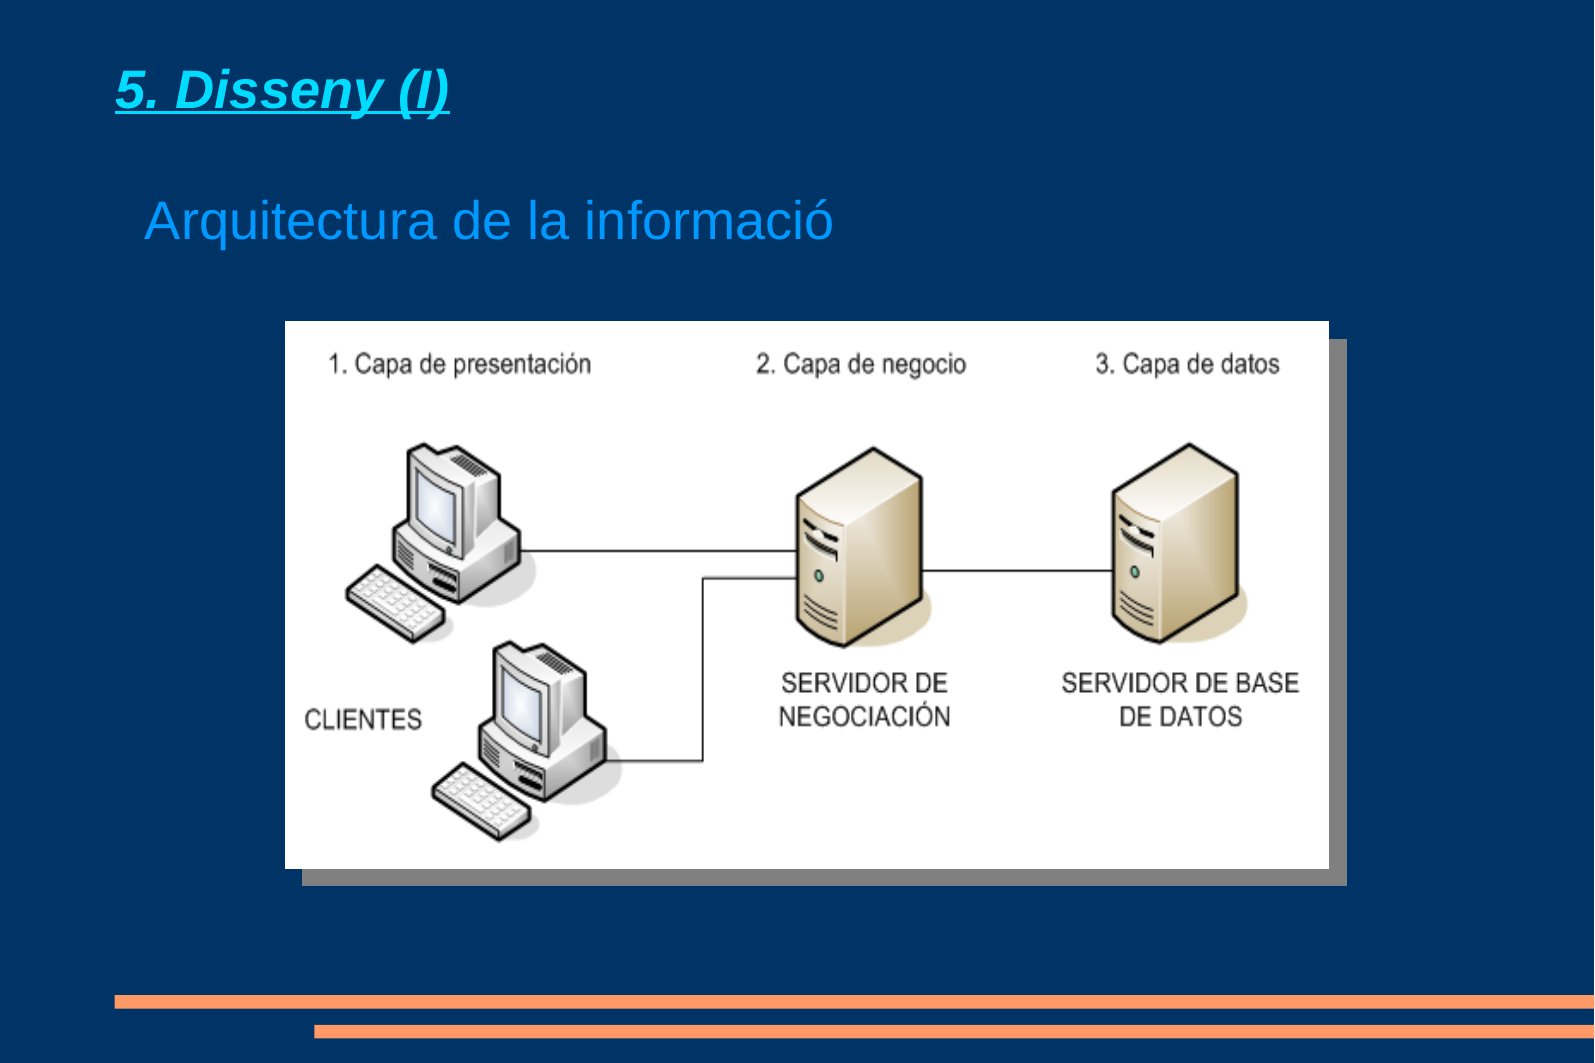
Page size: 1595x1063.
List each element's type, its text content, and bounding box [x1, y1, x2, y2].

picture [285, 321, 1329, 869]
title 5. Disseny (I) [115, 0, 1478, 179]
title Arquitectura de la informació [144, 131, 1507, 310]
